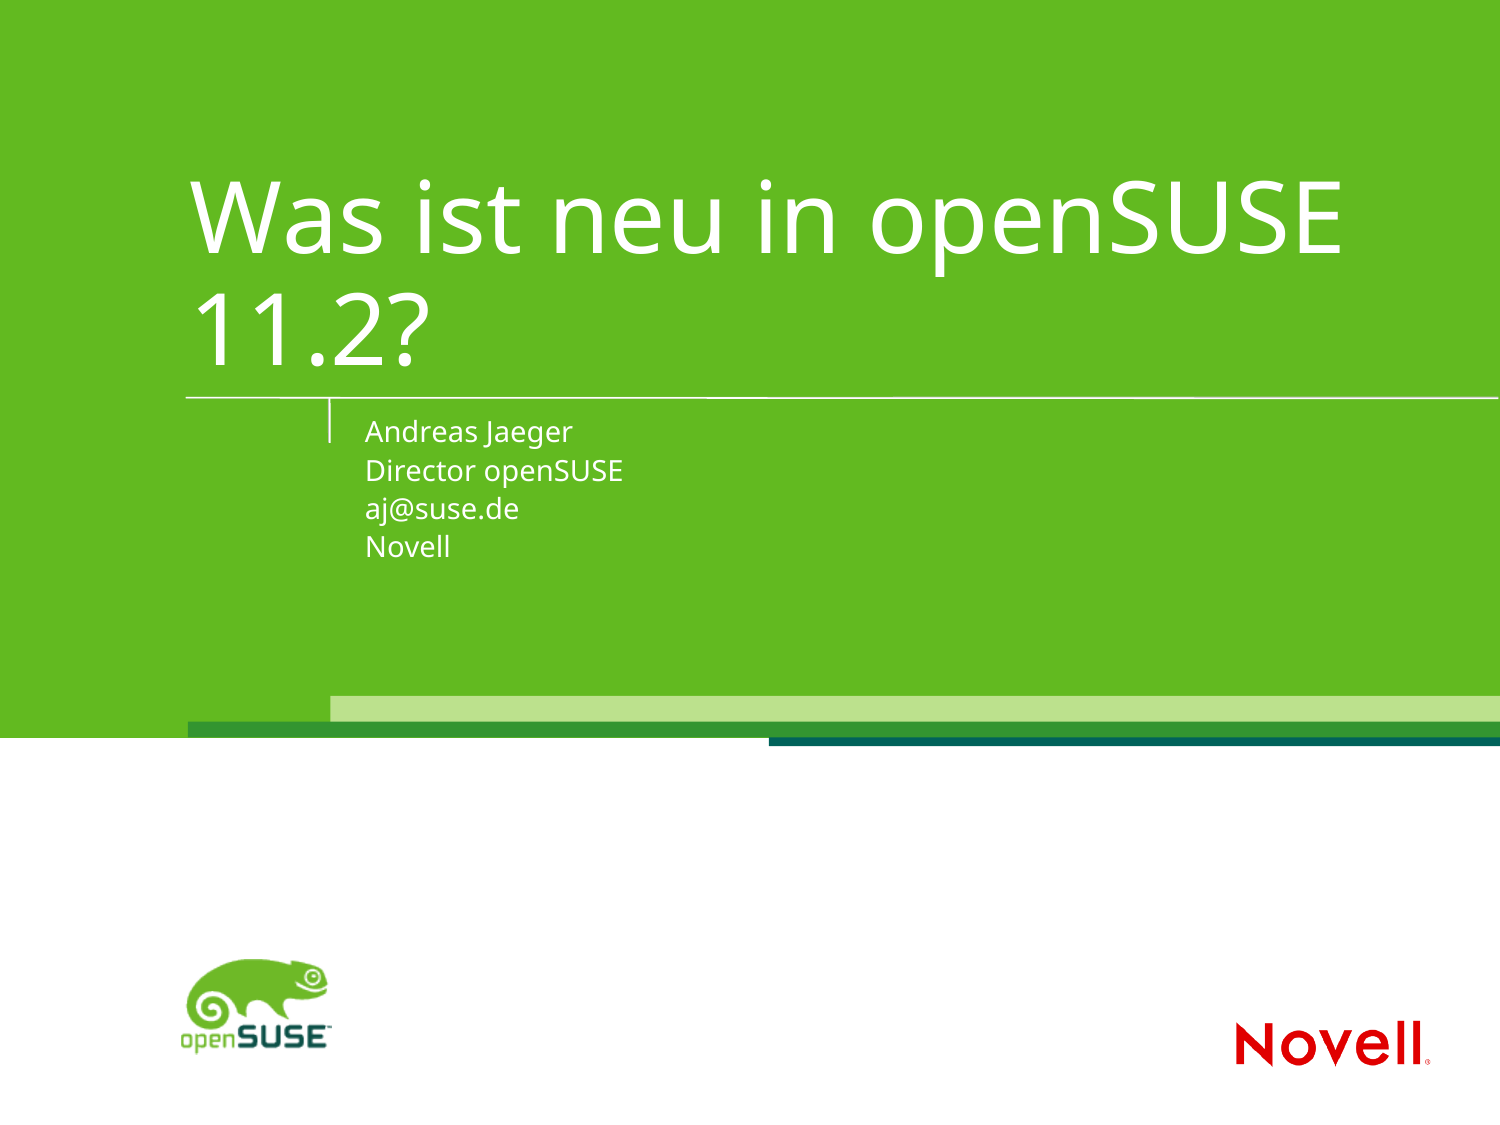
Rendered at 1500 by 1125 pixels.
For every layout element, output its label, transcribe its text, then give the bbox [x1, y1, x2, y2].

subtitle Andreas Jaeger Director openSUSE aj@suse.de Novell [350, 412, 1150, 545]
picture [181, 959, 332, 1055]
picture [1227, 1013, 1438, 1074]
title Was ist neu in openSUSE 11.2? [174, 137, 1388, 388]
